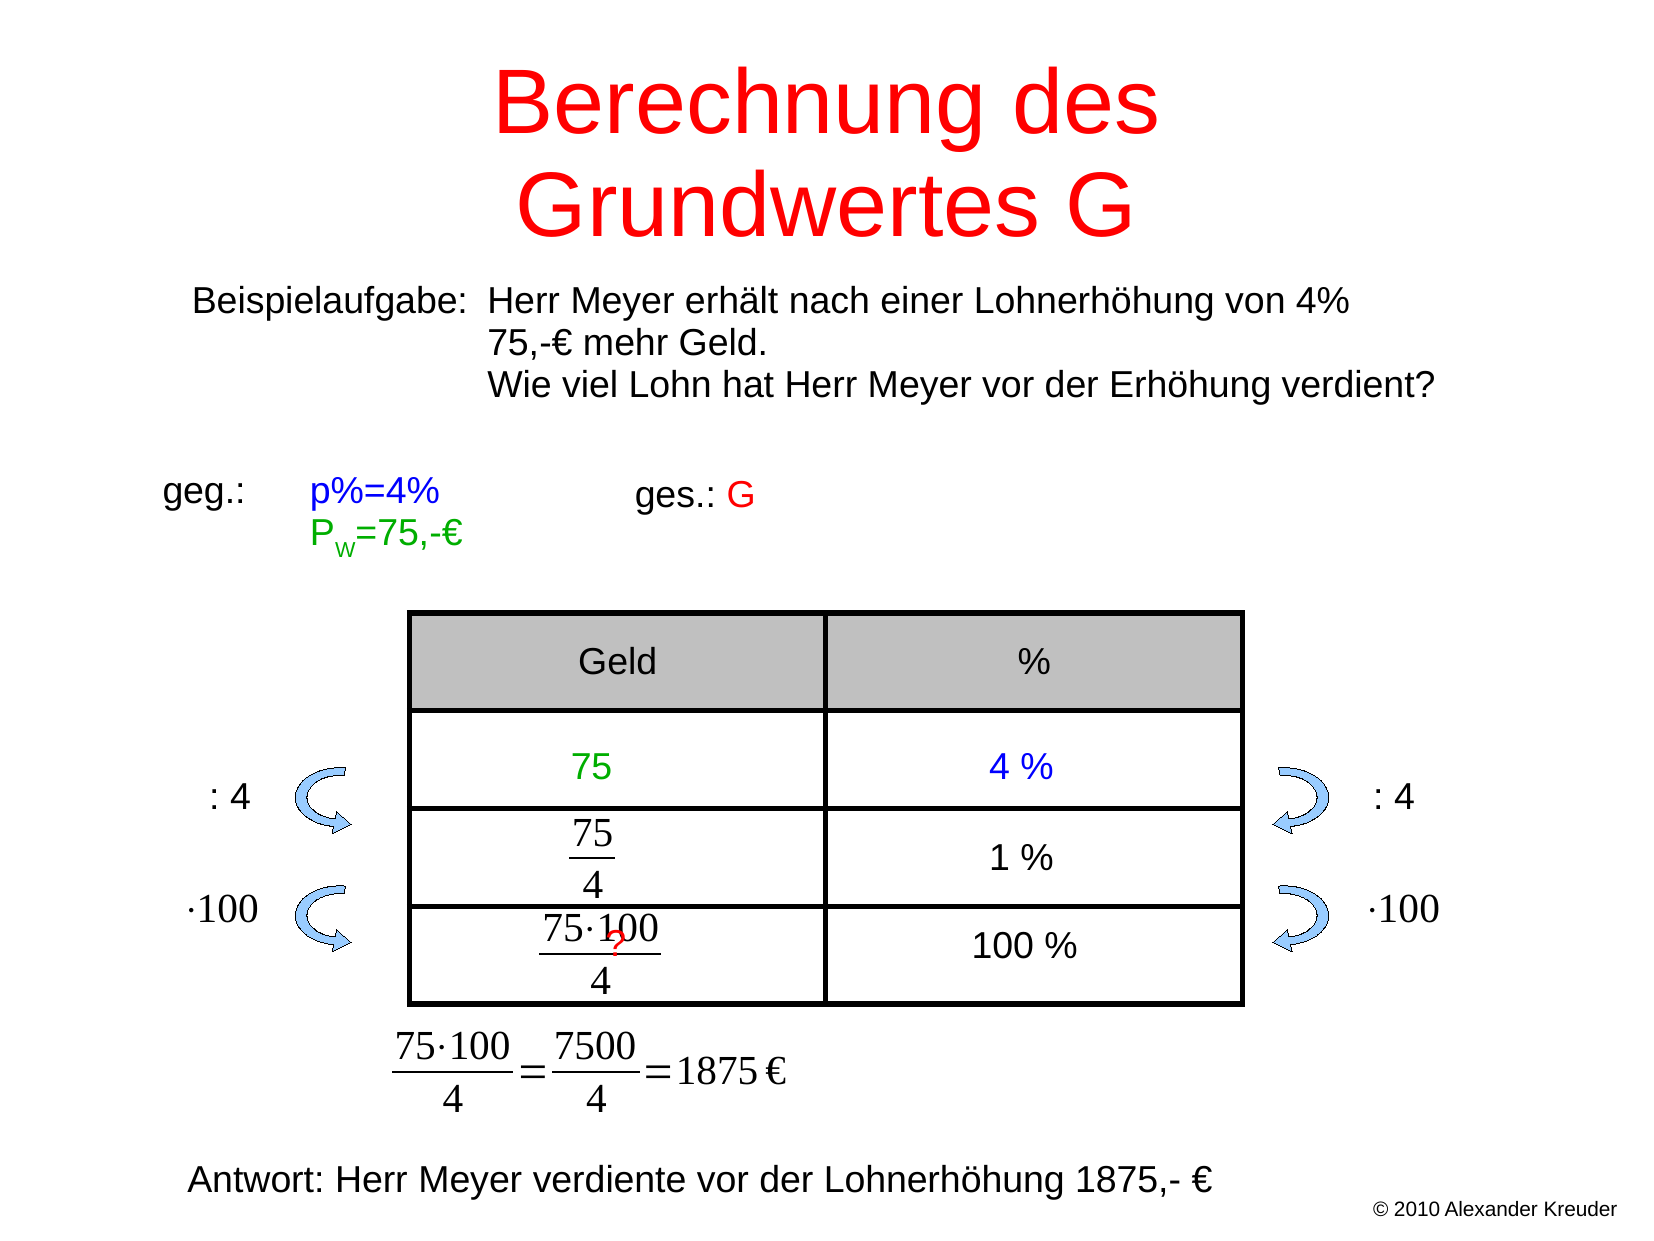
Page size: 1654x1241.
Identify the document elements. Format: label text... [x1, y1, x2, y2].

text_box Antwort: Herr Meyer verdiente vor der Lohnerhöhung 1875,- € [172, 1151, 1227, 1209]
text_box ? [590, 915, 641, 973]
table_header Geld [412, 616, 823, 708]
table_cell [412, 909, 531, 1001]
table_cell [670, 909, 823, 1001]
text_box 4 % [974, 738, 1069, 796]
chart [1354, 885, 1447, 933]
table_cell [828, 909, 1240, 1001]
table_cell [412, 713, 823, 806]
text_box ges.: G [620, 465, 771, 523]
text_box 1 % [974, 828, 1069, 886]
text_box [295, 767, 352, 834]
table_cell [412, 811, 561, 904]
text_box Beispielaufgabe: Herr Meyer erhält nach einer Lohnerhöhung von 4% 75,-€ mehr Geld. Wie viel Lohn hat Herr Meyer vor der Erhöhung verdient? [177, 272, 1451, 414]
text_box [1272, 767, 1329, 834]
table_header % [828, 616, 1240, 708]
text_box : 4 [1358, 767, 1430, 825]
text_box 75 [556, 738, 628, 796]
table_cell [828, 811, 1240, 904]
title Berechnung des Grundwertes G [82, 50, 1571, 256]
table_cell [623, 811, 823, 904]
chart [531, 809, 670, 1004]
chart [383, 1022, 792, 1122]
chart [173, 885, 266, 933]
text_box [295, 885, 352, 952]
text_box : 4 [194, 767, 266, 827]
table_cell [828, 713, 1240, 806]
text_box [1272, 885, 1329, 952]
text_box geg.: p%=4% PW=75,-€ [147, 462, 479, 570]
text_box 100 % [956, 917, 1093, 975]
